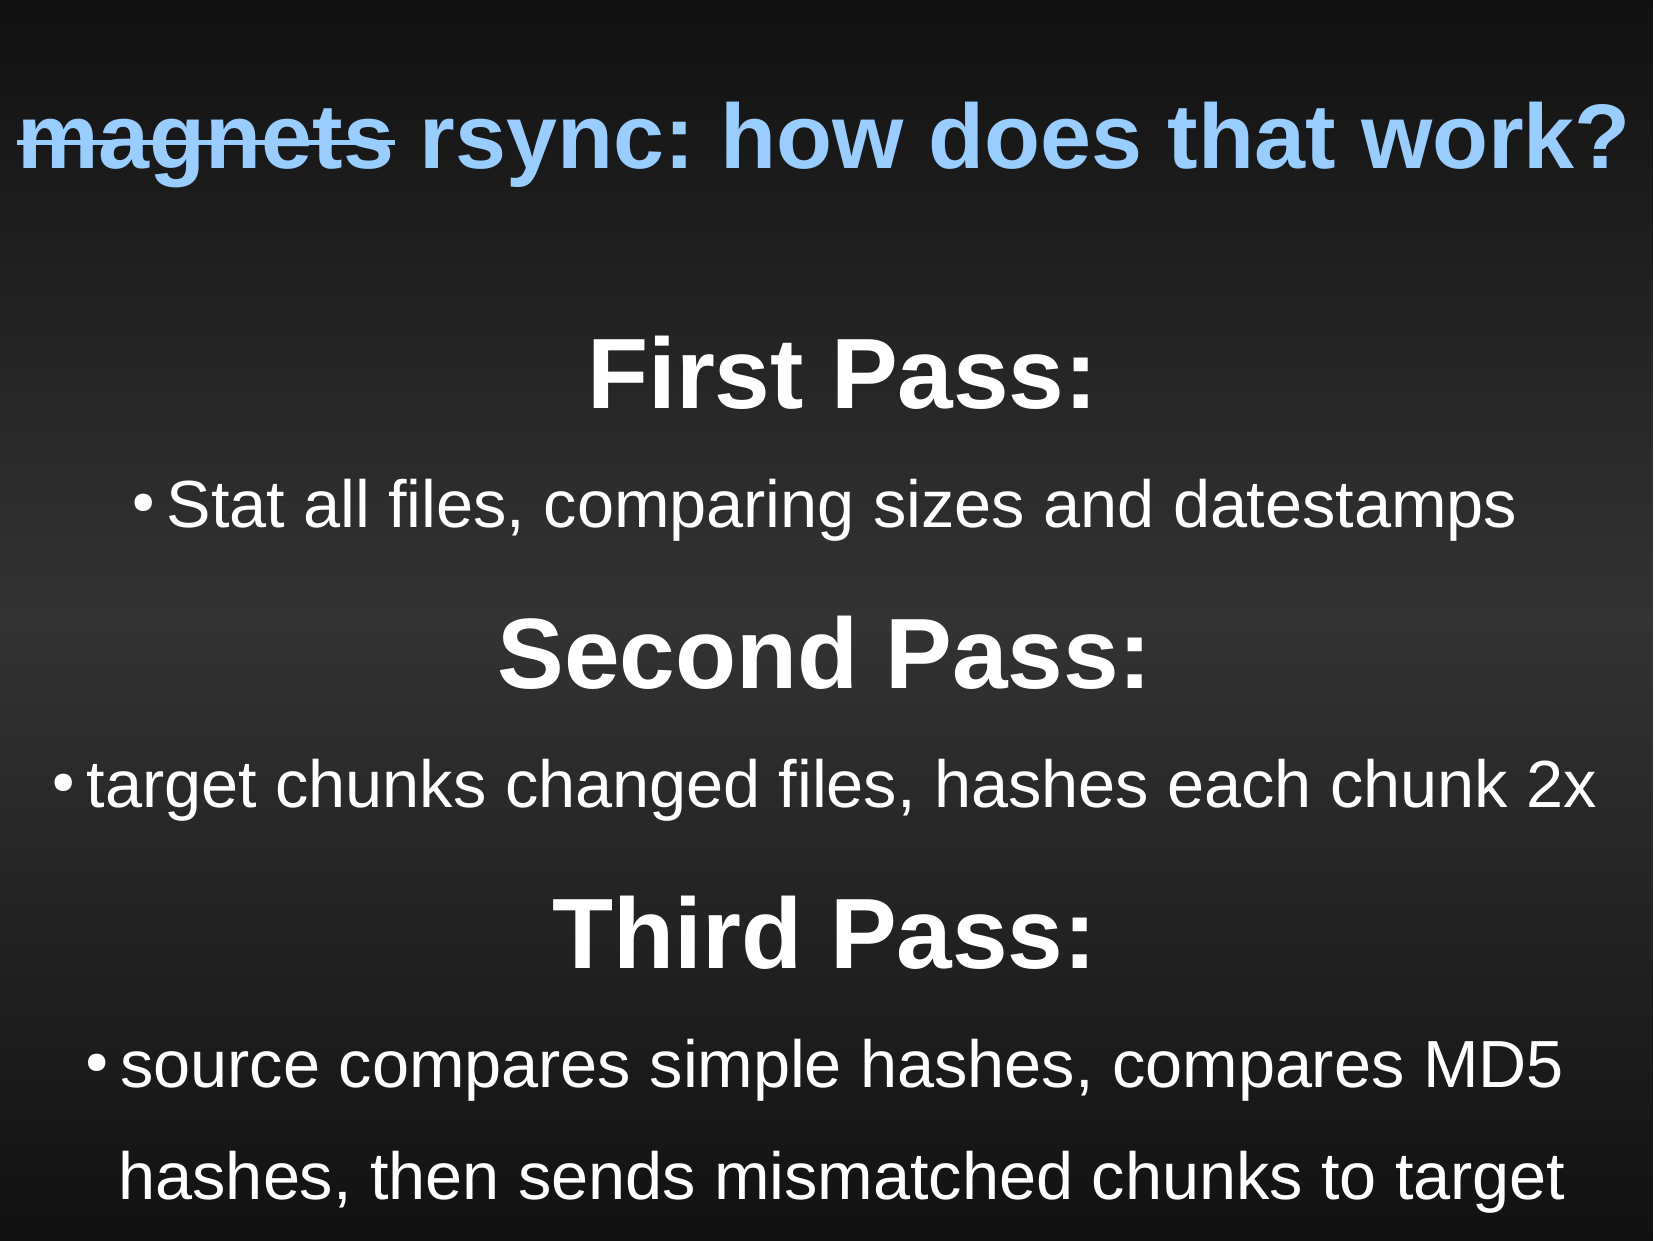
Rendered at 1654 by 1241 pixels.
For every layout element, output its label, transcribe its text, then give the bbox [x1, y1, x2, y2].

title magnets rsync: how does that work? [0, 4, 1651, 271]
text_box First Pass: Stat all files, comparing sizes and datestamps Second Pass: target chunks changed files, hashes each chunk 2x Third Pass: source compares simple hashes, compares MD5 hashes, then sends mismatched chunks to target [30, 255, 1621, 1241]
